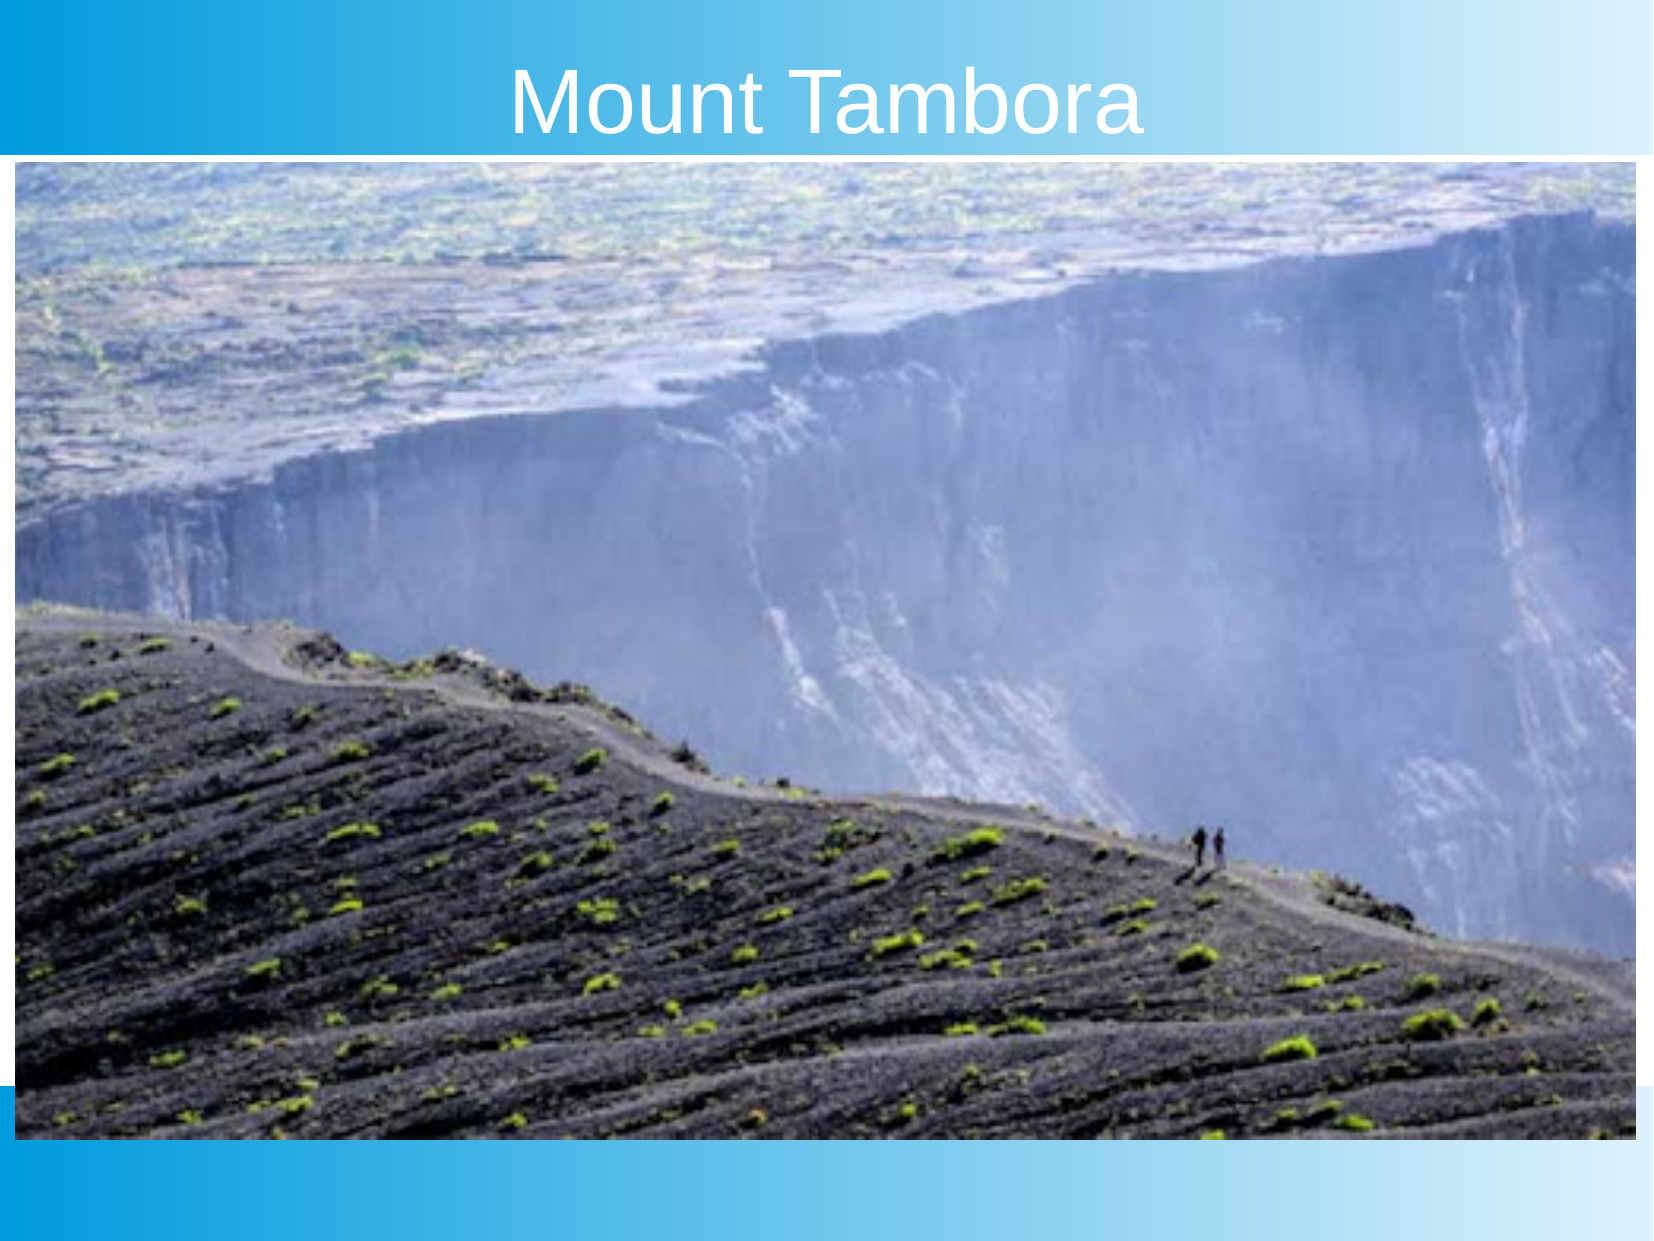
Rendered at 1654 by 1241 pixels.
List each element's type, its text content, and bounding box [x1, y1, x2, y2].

picture [15, 162, 1636, 1241]
title Mount Tambora [82, 49, 1571, 155]
